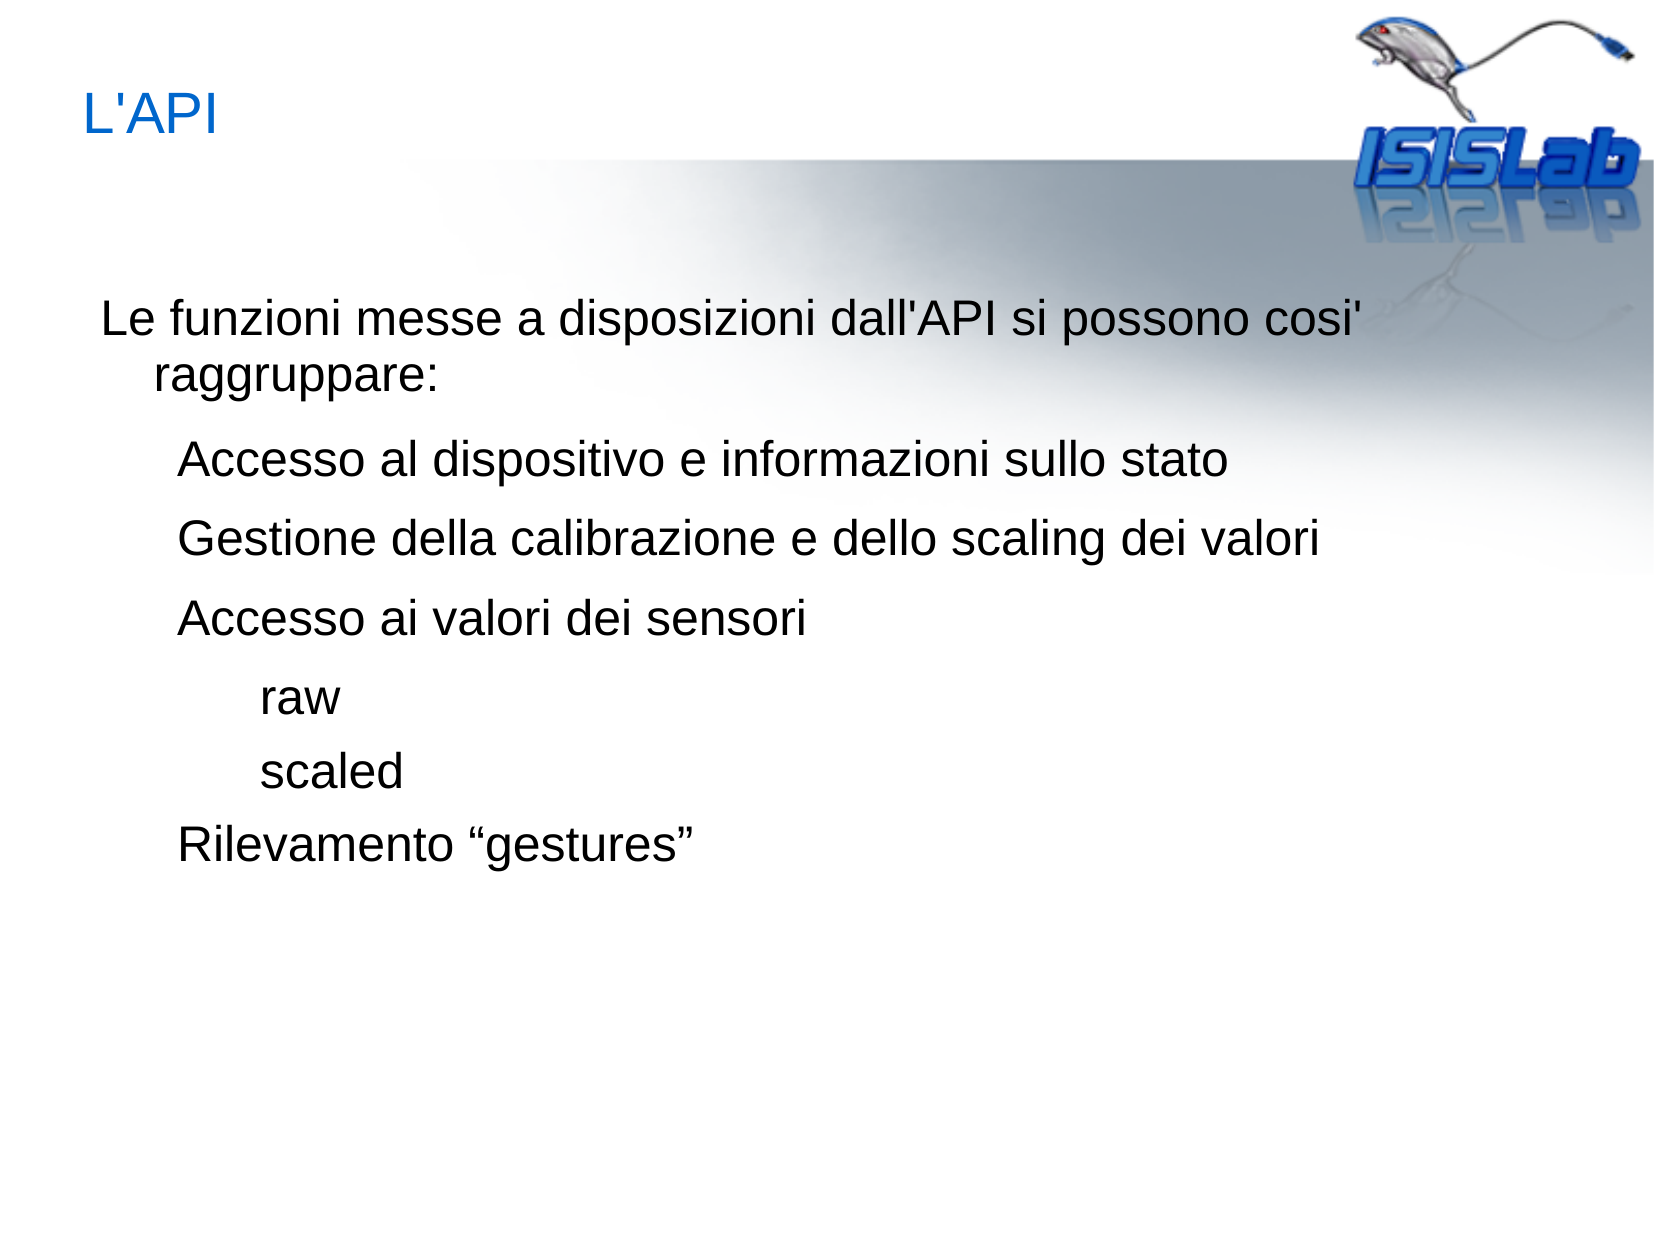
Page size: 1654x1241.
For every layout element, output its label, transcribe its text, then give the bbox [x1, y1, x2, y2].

picture [0, 0, 1654, 1241]
title L'API [82, 49, 1571, 178]
list Le funzioni messe a disposizioni dall'API si possono cosi' raggruppare: Accesso al dispositivo e informazioni sullo stato Gestione della calibrazione e dello scaling dei valori Accesso ai valori dei sensori raw scaled Rilevamento “gestures” [82, 290, 1571, 1094]
